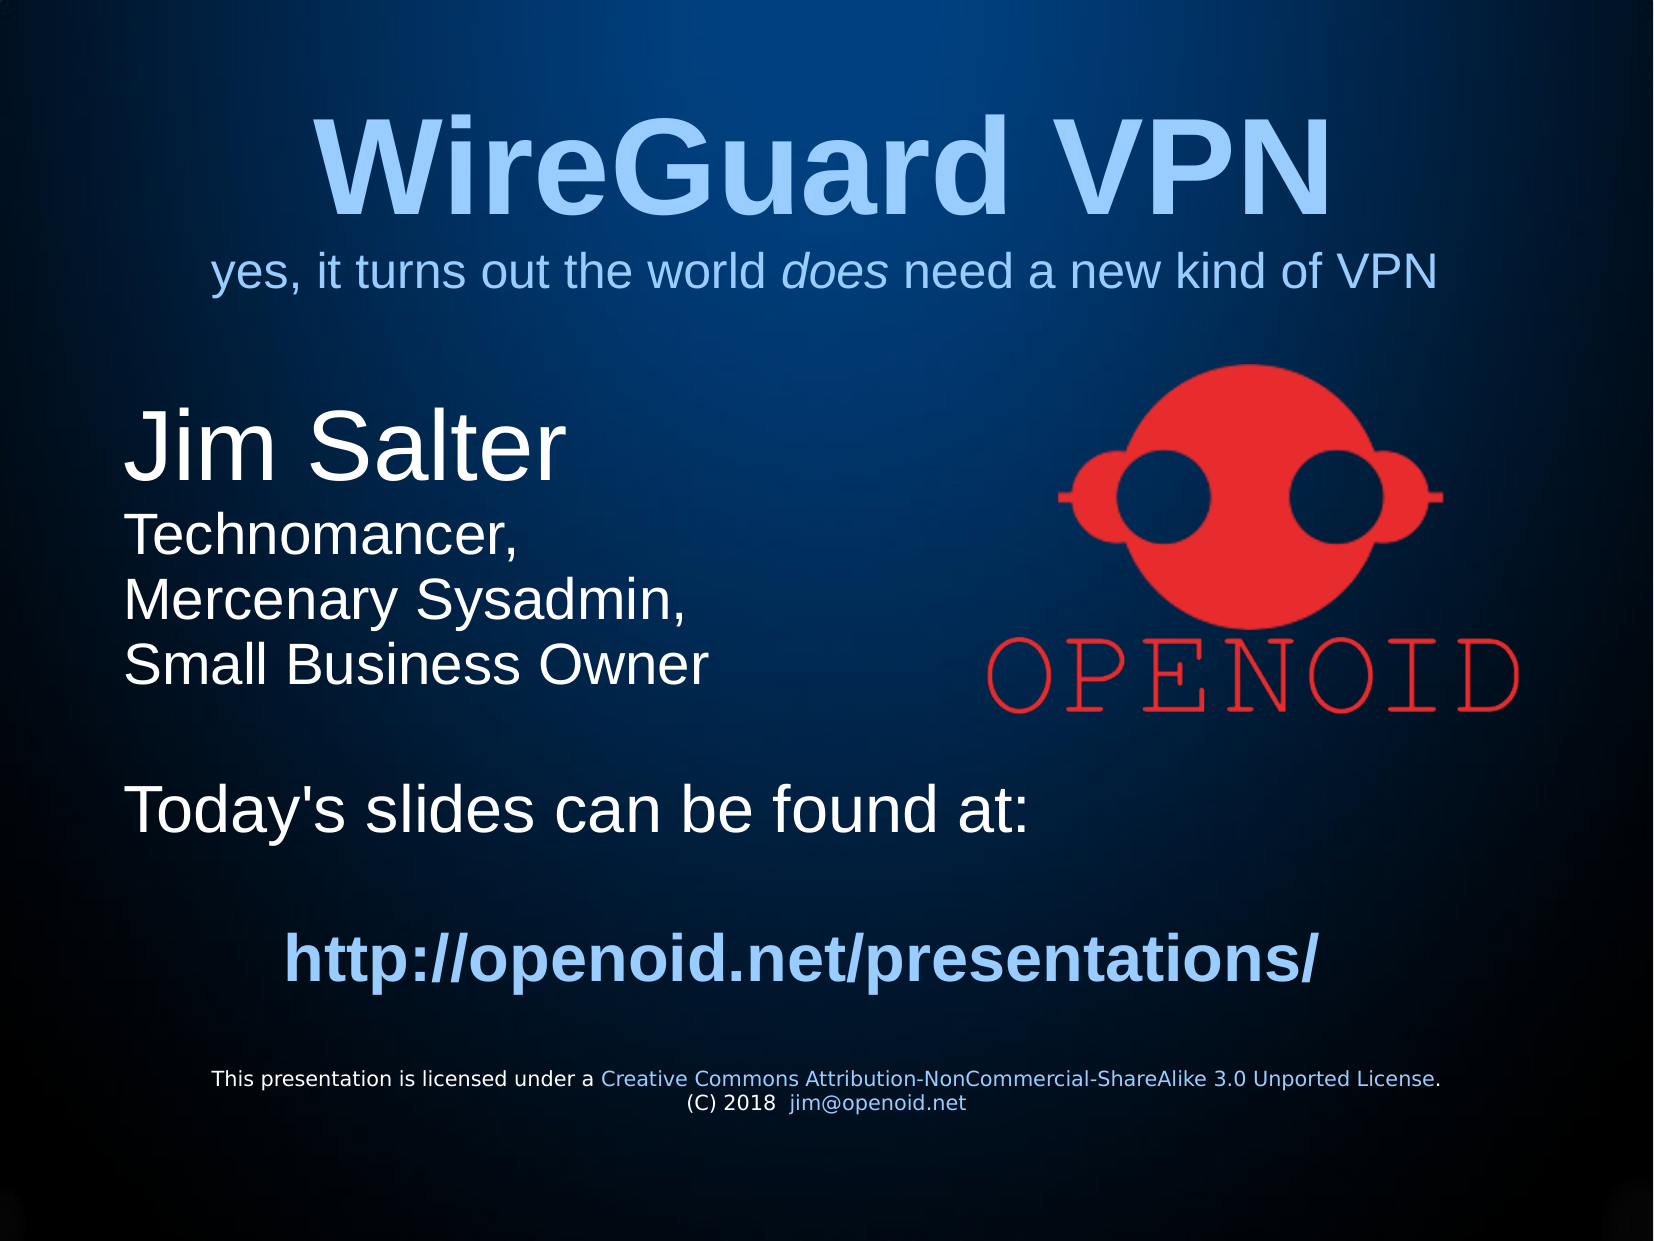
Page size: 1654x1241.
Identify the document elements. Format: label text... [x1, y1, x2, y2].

subtitle This presentation is licensed under a Creative Commons Attribution-NonCommercial-ShareAlike 3.0 Unported License. (C) 2018 jim@openoid.net [147, 370, 975, 375]
picture [0, 0, 1654, 1241]
title WireGuard VPN yes, it turns out the world does need a new kind of VPN [0, 69, 1651, 320]
text_box Jim Salter Technomancer, Mercenary Sysadmin, Small Business Owner Today's slides can be found at: http://openoid.net/presentations/ [123, 375, 1482, 1011]
subtitle This presentation is licensed under a Creative Commons Attribution-NonCommercial-ShareAlike 3.0 Unported License. (C) 2018 jim@openoid.net [147, 721, 1506, 1141]
